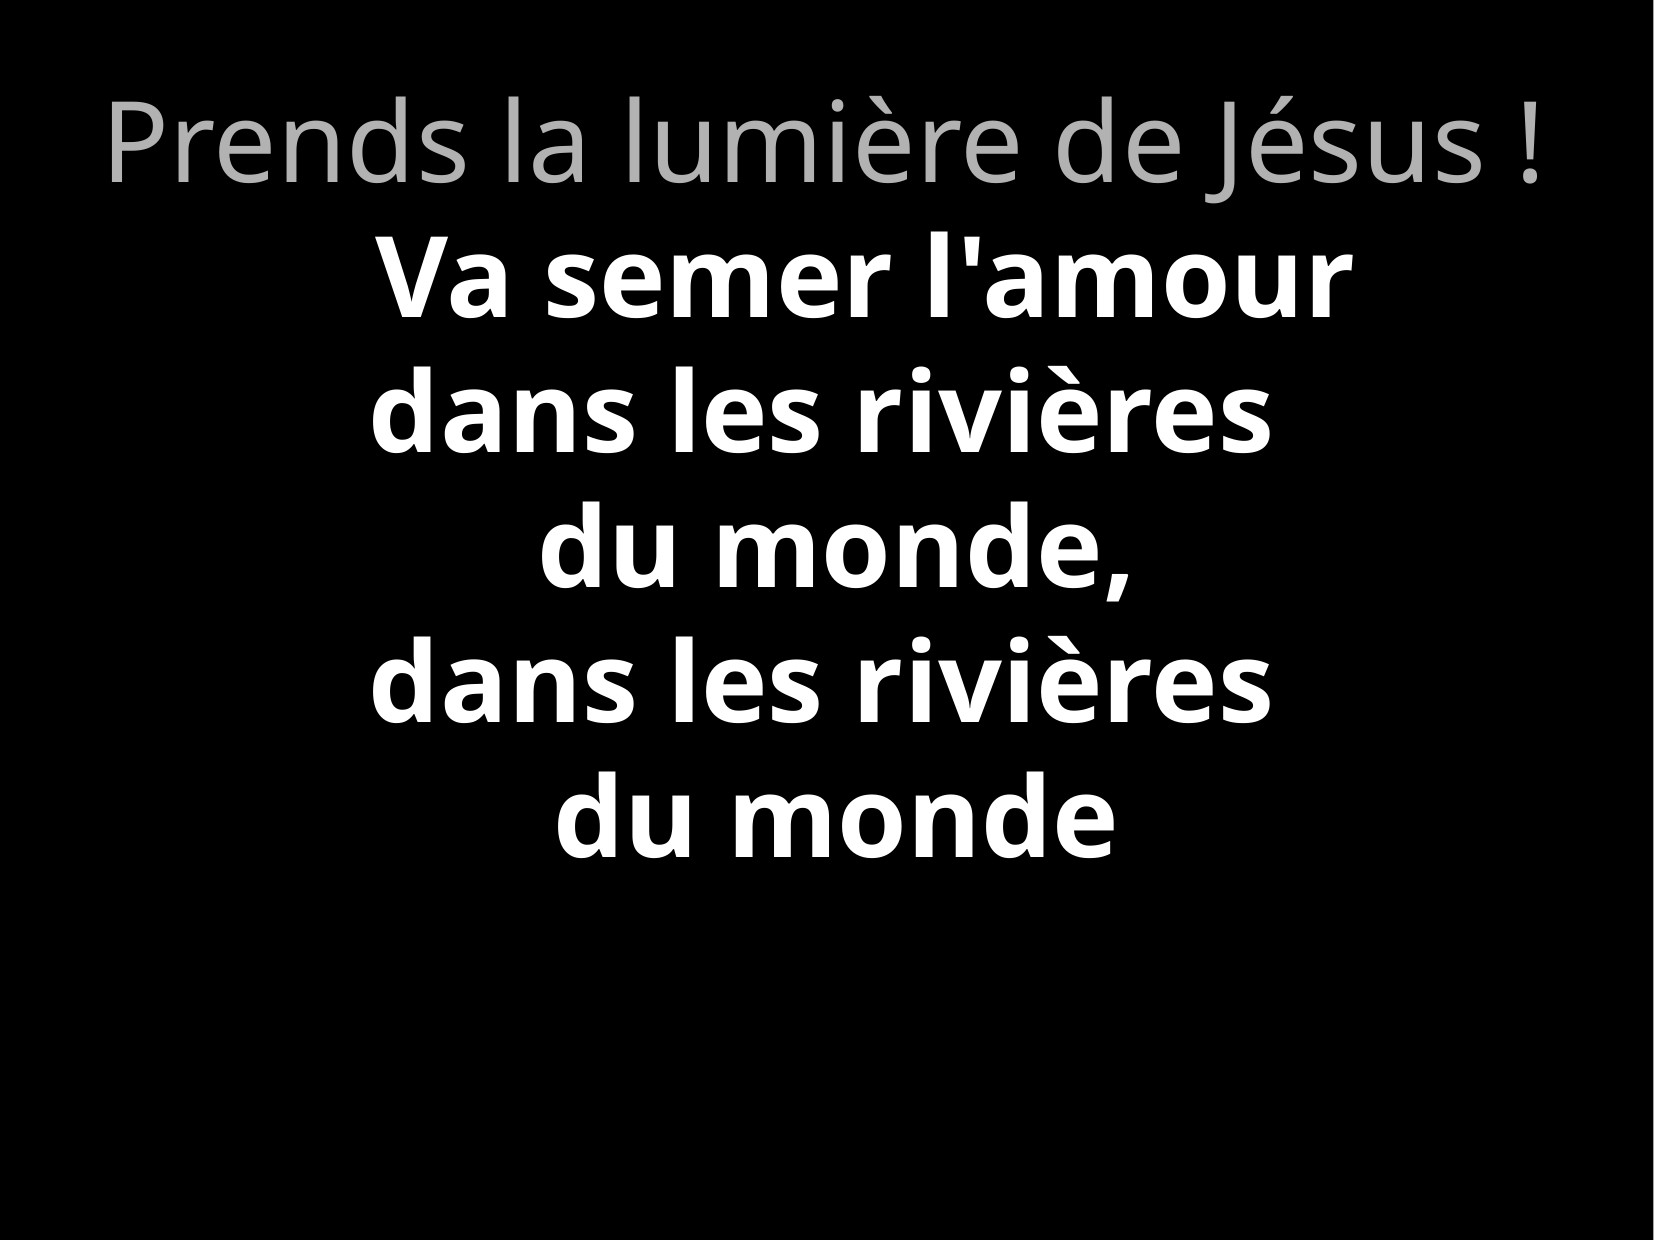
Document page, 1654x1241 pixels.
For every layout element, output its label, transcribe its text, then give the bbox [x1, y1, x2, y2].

text_box Prends la lumière de Jésus ! Va semer l'amour dans les rivières du monde, dans les rivières du monde [86, 114, 1587, 1001]
